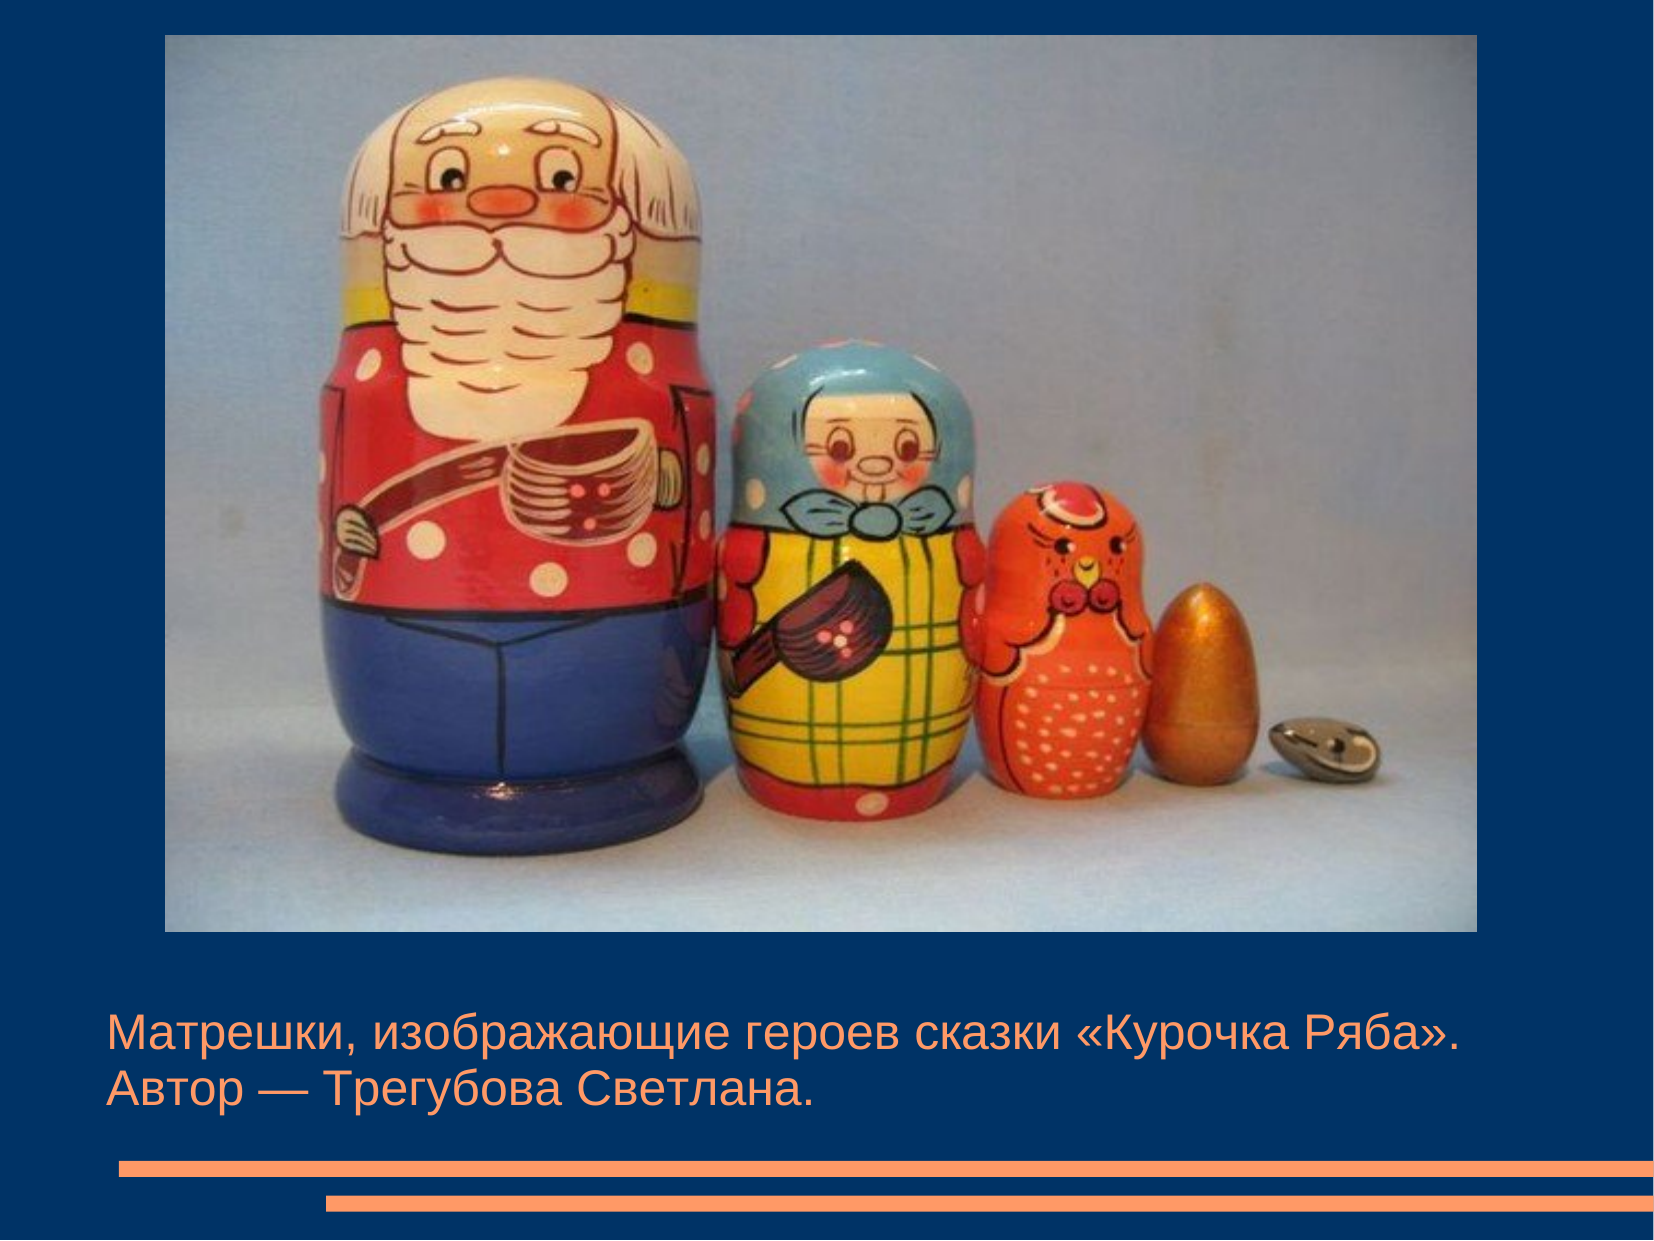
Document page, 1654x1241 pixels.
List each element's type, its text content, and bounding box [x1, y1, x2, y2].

title Матрешки, изображающие героев сказки «Курочка Ряба». Автор — Трегубова Светлана. [106, 992, 1519, 1129]
picture [165, 35, 1477, 932]
